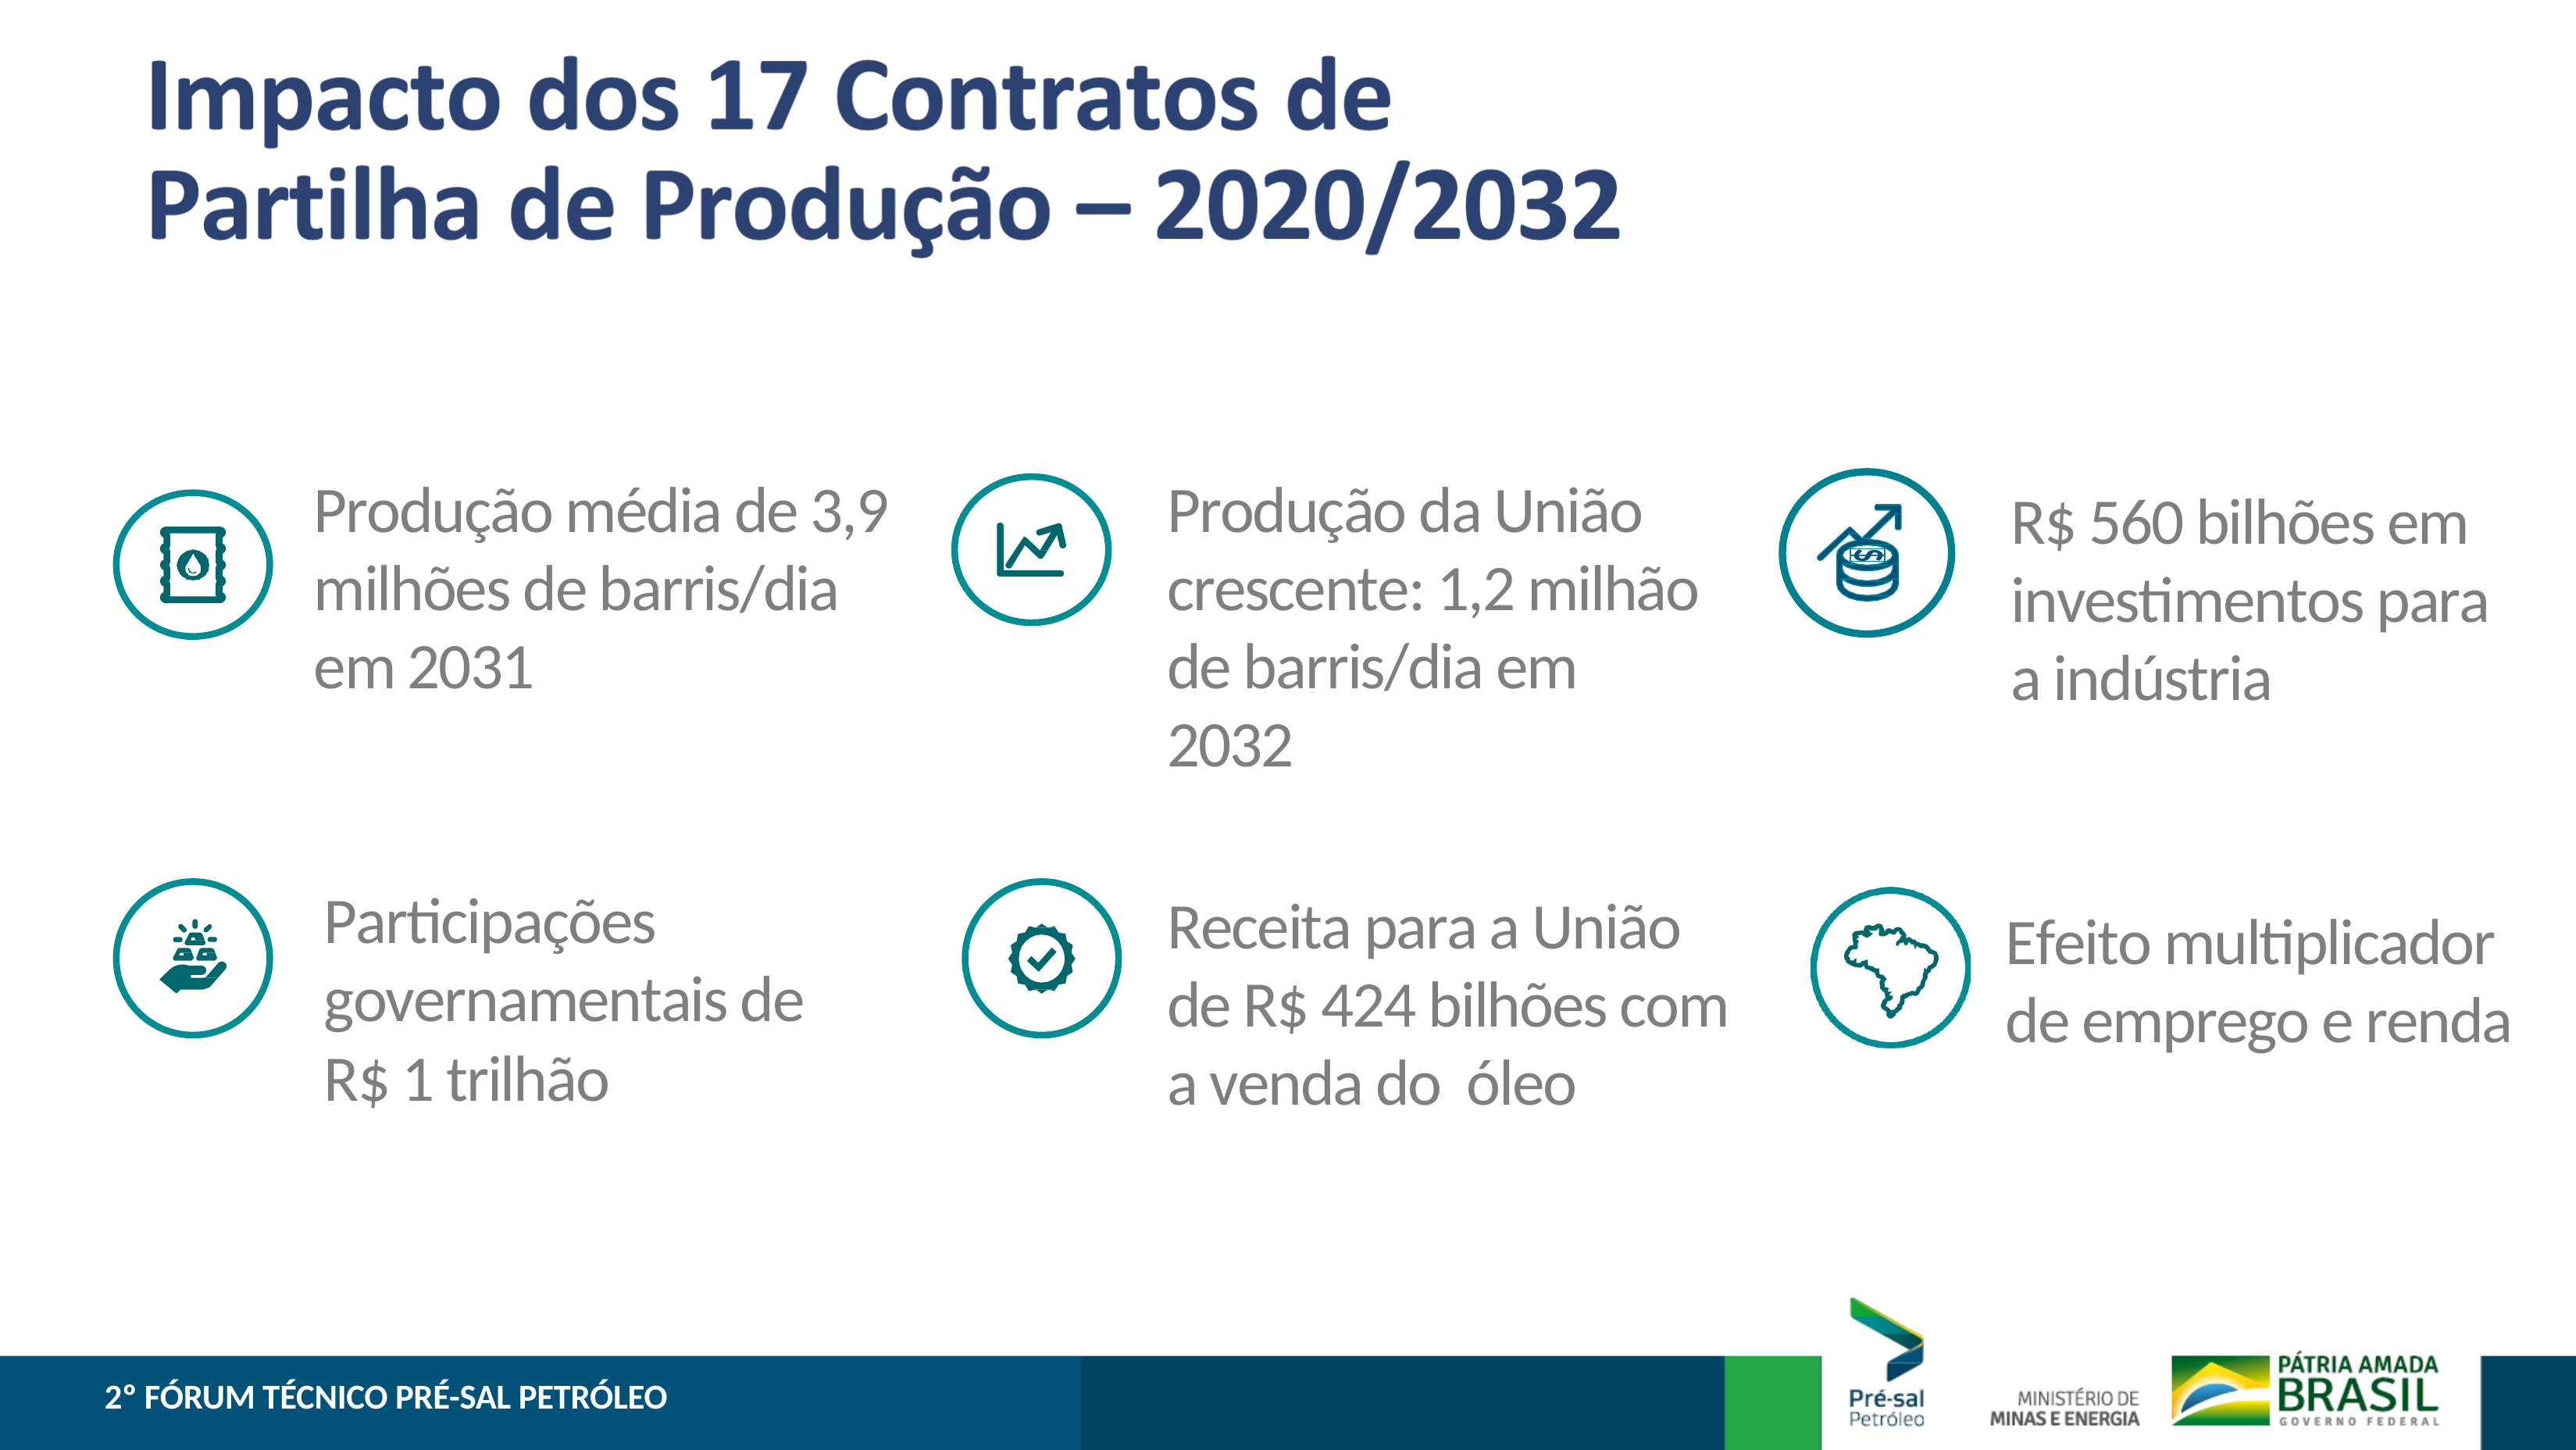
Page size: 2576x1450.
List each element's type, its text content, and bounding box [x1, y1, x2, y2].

text_box [958, 480, 1104, 619]
text_box Efeito multiplicador de emprego e renda [2003, 897, 2515, 1057]
text_box [173, 937, 183, 942]
text_box [184, 932, 206, 945]
text_box [196, 948, 217, 961]
text_box Receita para a União de R$ 424 bilhões com a venda do óleo [1165, 881, 1751, 1121]
text_box Produção média de 3,9 milhões de barris/dia em 2031 [312, 465, 908, 705]
text_box 2º FÓRUM TÉCNICO PRÉ-SAL PETRÓLEO [102, 1381, 830, 1417]
text_box Produção da União crescente: 1,2 milhão de barris/dia em 2032 [1165, 465, 1711, 784]
text_box [173, 948, 194, 961]
text_box R$ 560 bilhões em investimentos para a indústria [2009, 477, 2492, 716]
text_box [1811, 888, 1971, 1048]
text_box [203, 923, 212, 933]
text_box [207, 937, 217, 942]
text_box [159, 961, 227, 994]
picture [79, 0, 1747, 333]
text_box [1008, 923, 1076, 994]
text_box [192, 919, 198, 929]
text_box [178, 923, 187, 933]
text_box [1786, 476, 1947, 630]
text_box [120, 497, 266, 633]
text_box Participações governamentais de R$ 1 trilhão [322, 876, 914, 1116]
